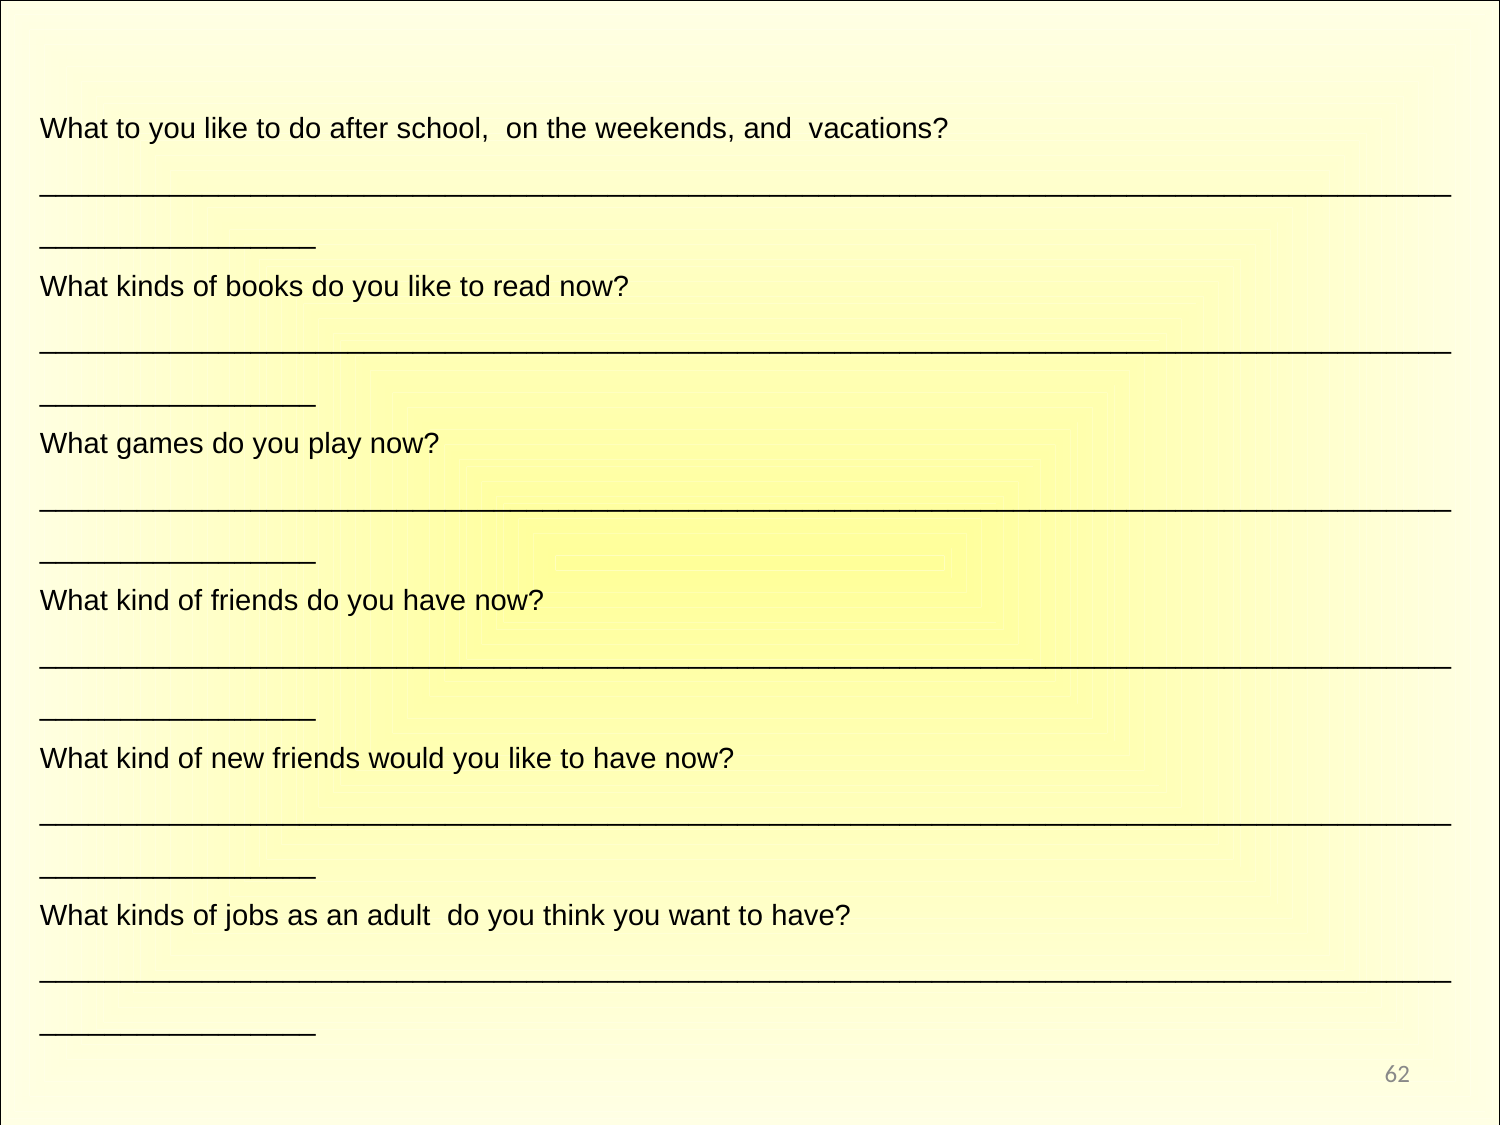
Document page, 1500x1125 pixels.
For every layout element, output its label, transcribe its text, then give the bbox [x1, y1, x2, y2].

text_box <number> [1074, 1044, 1426, 1103]
text_box [0, 0, 1500, 1125]
text_box What to you like to do after school, on the weekends, and vacations? ________________________________________________________________________________________________________ What kinds of books do you like to read now? ________________________________________________________________________________________________________ What games do you play now? ________________________________________________________________________________________________________ What kind of friends do you have now? ________________________________________________________________________________________________________ What kind of new friends would you like to have now? ________________________________________________________________________________________________________ What kinds of jobs as an adult do you think you want to have? ________________________________________________________________________________________________________ [24, 84, 1476, 1044]
